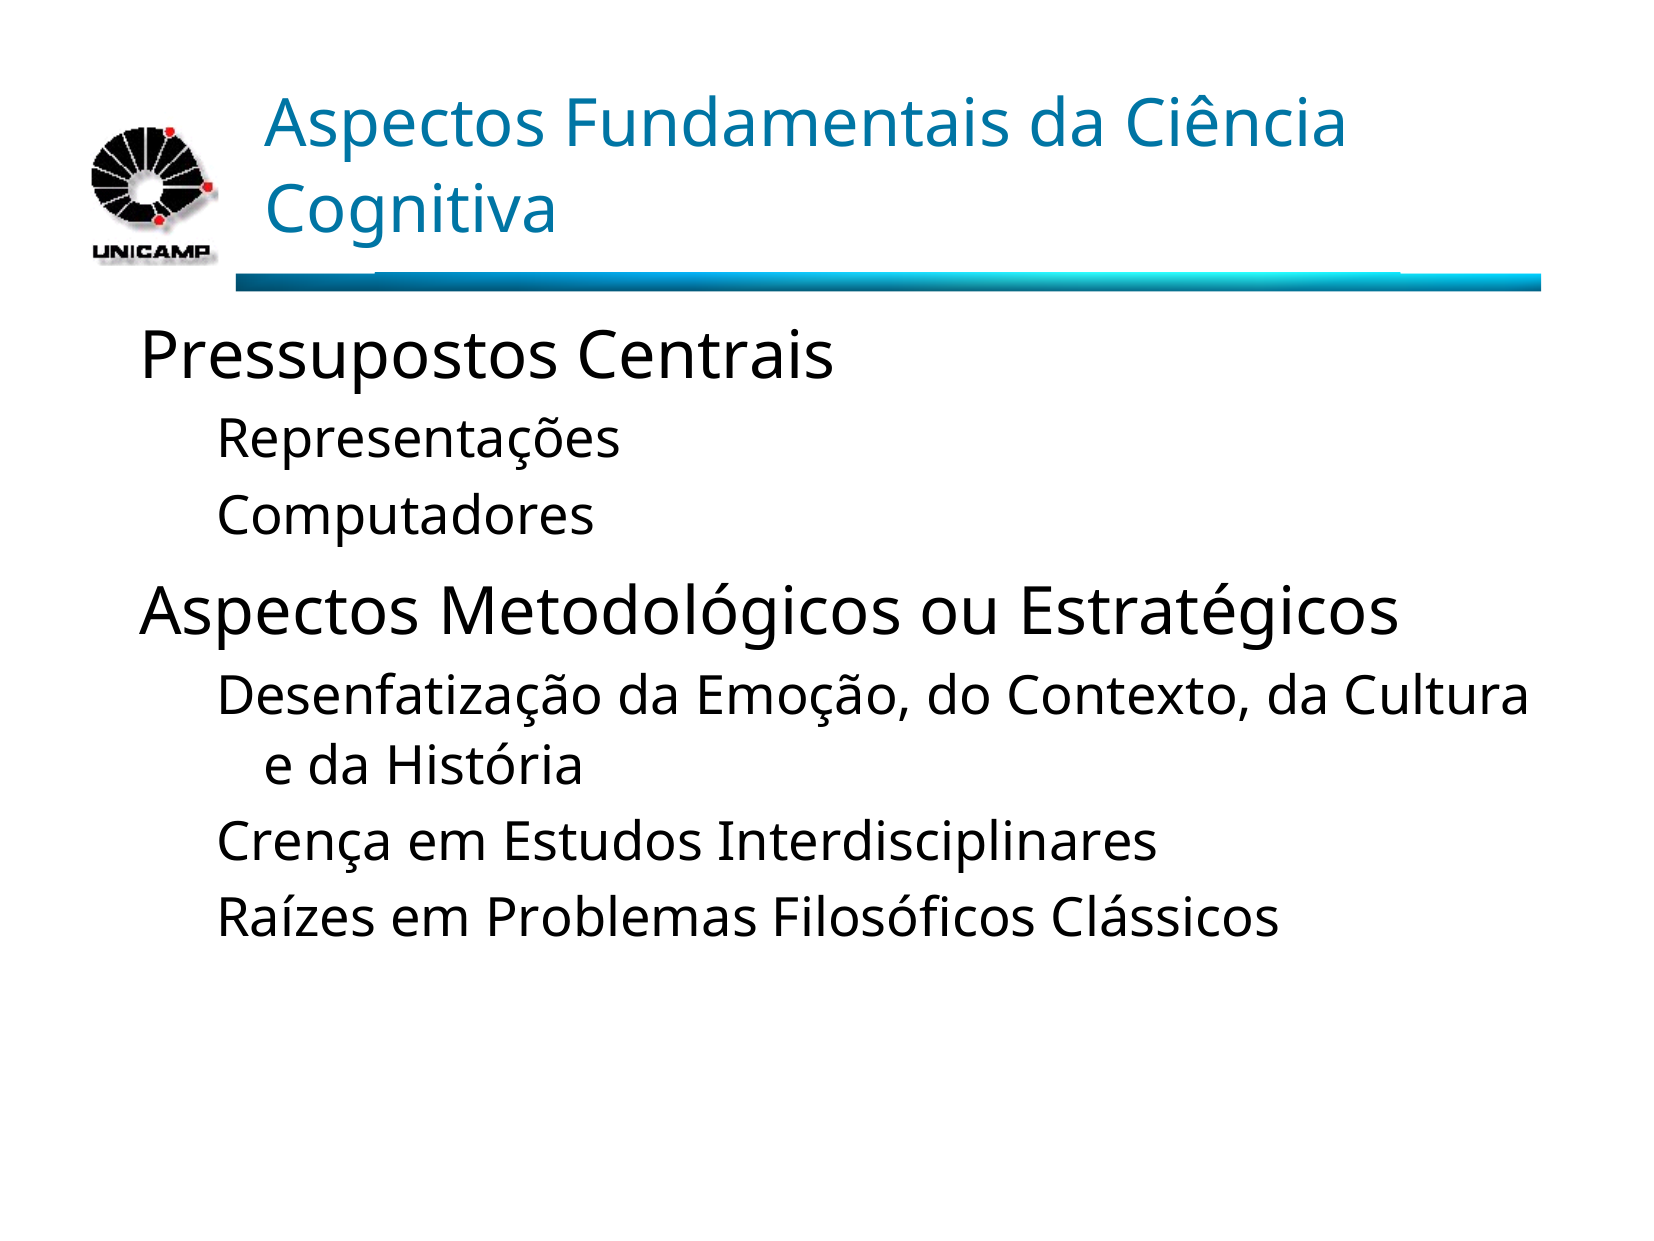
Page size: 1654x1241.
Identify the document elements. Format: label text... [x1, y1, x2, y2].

title Aspectos Fundamentais da Ciência Cognitiva [264, 42, 1534, 250]
picture [125, 272, 1654, 295]
list Pressupostos Centrais Representações Computadores Aspectos Metodológicos ou Estratégicos Desenfatização da Emoção, do Contexto, da Cultura e da História Crença em Estudos Interdisciplinares Raízes em Problemas Filosóficos Clássicos [121, 309, 1534, 1182]
